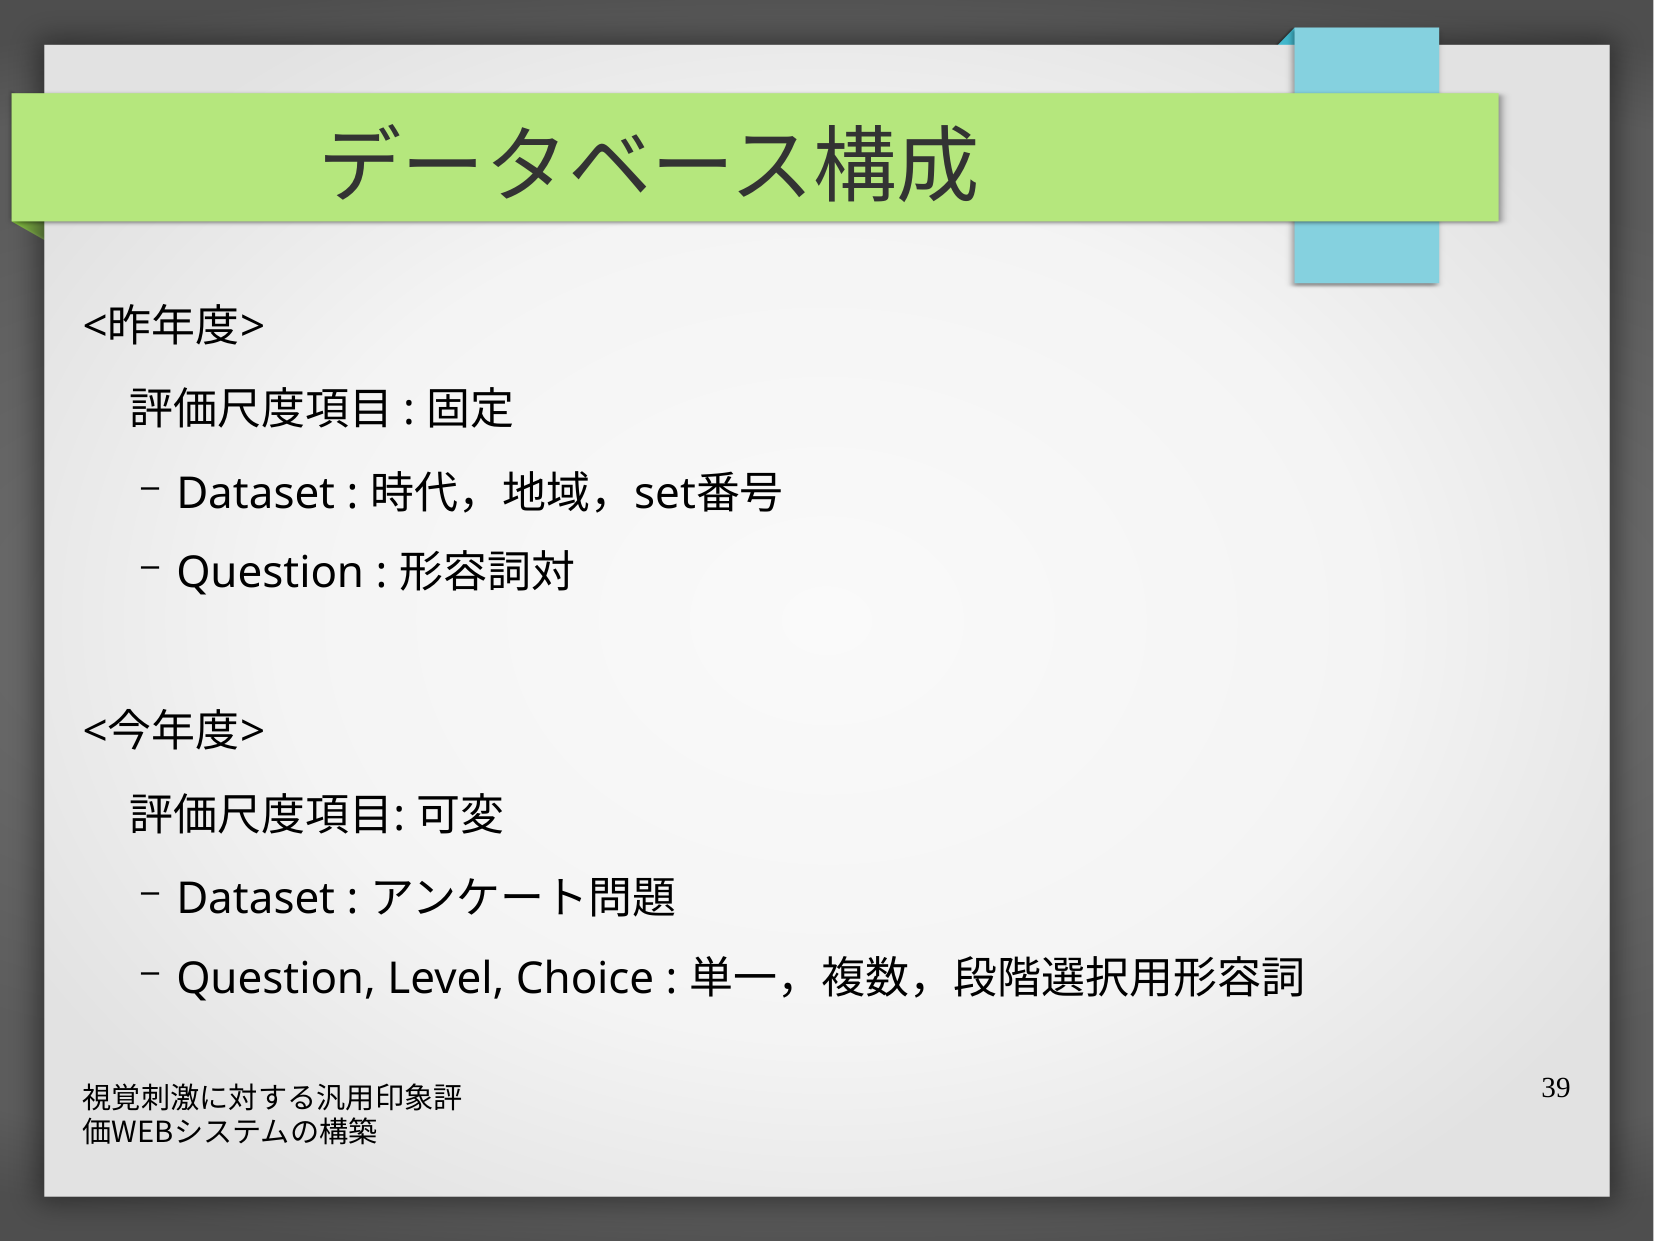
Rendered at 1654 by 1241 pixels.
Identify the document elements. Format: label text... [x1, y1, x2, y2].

list <昨年度> 評価尺度項目 : 固定 Dataset : 時代，地域，set番号 Question : 形容詞対 <今年度> 評価尺度項目: 可変 Dataset : アンケート問題 Question, Level, Choice : 単一，複数，段階選択用形容詞 [82, 290, 1630, 1010]
picture [0, 0, 1654, 1241]
title データベース構成 [70, 106, 1229, 213]
